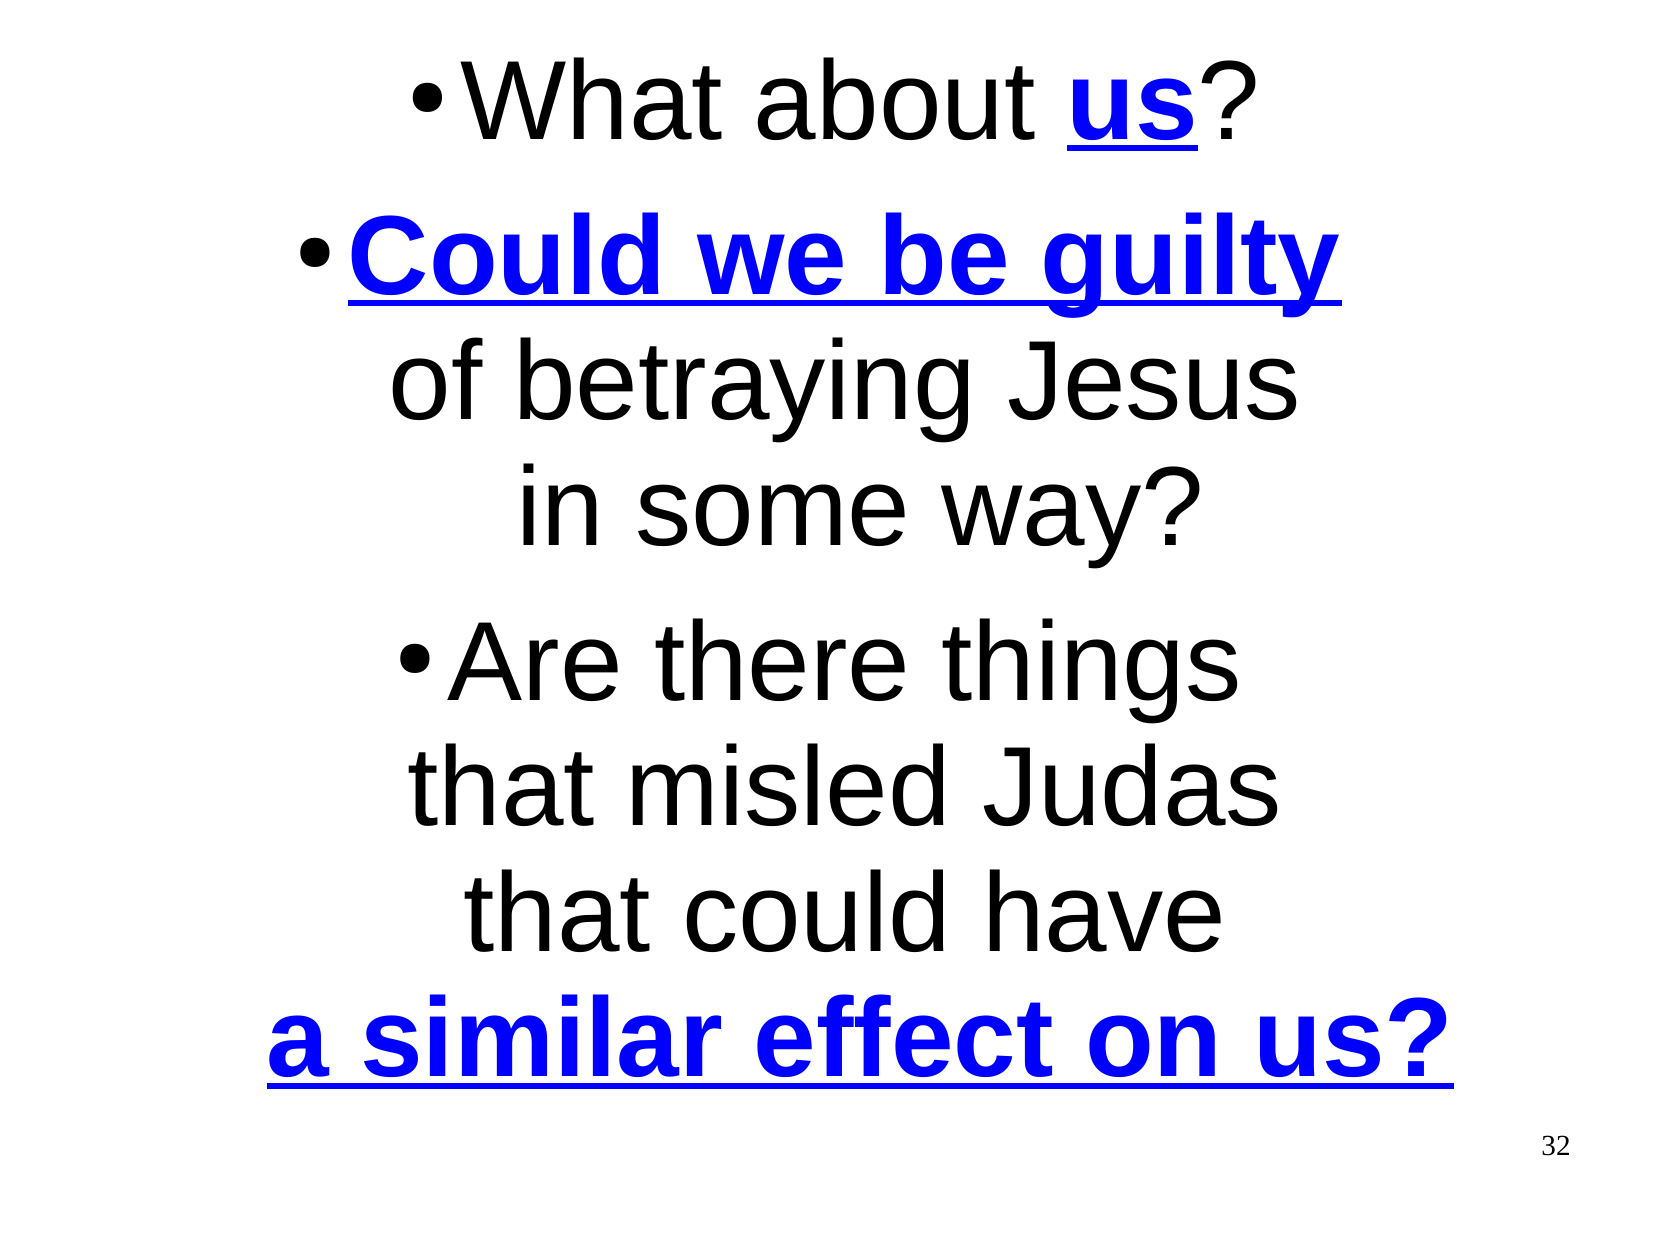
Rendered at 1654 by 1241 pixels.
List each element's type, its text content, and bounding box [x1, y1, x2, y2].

list What about us? Could we be guilty of betraying Jesus in some way? Are there things that misled Judas that could have a similar effect on us? [37, 37, 1613, 1238]
